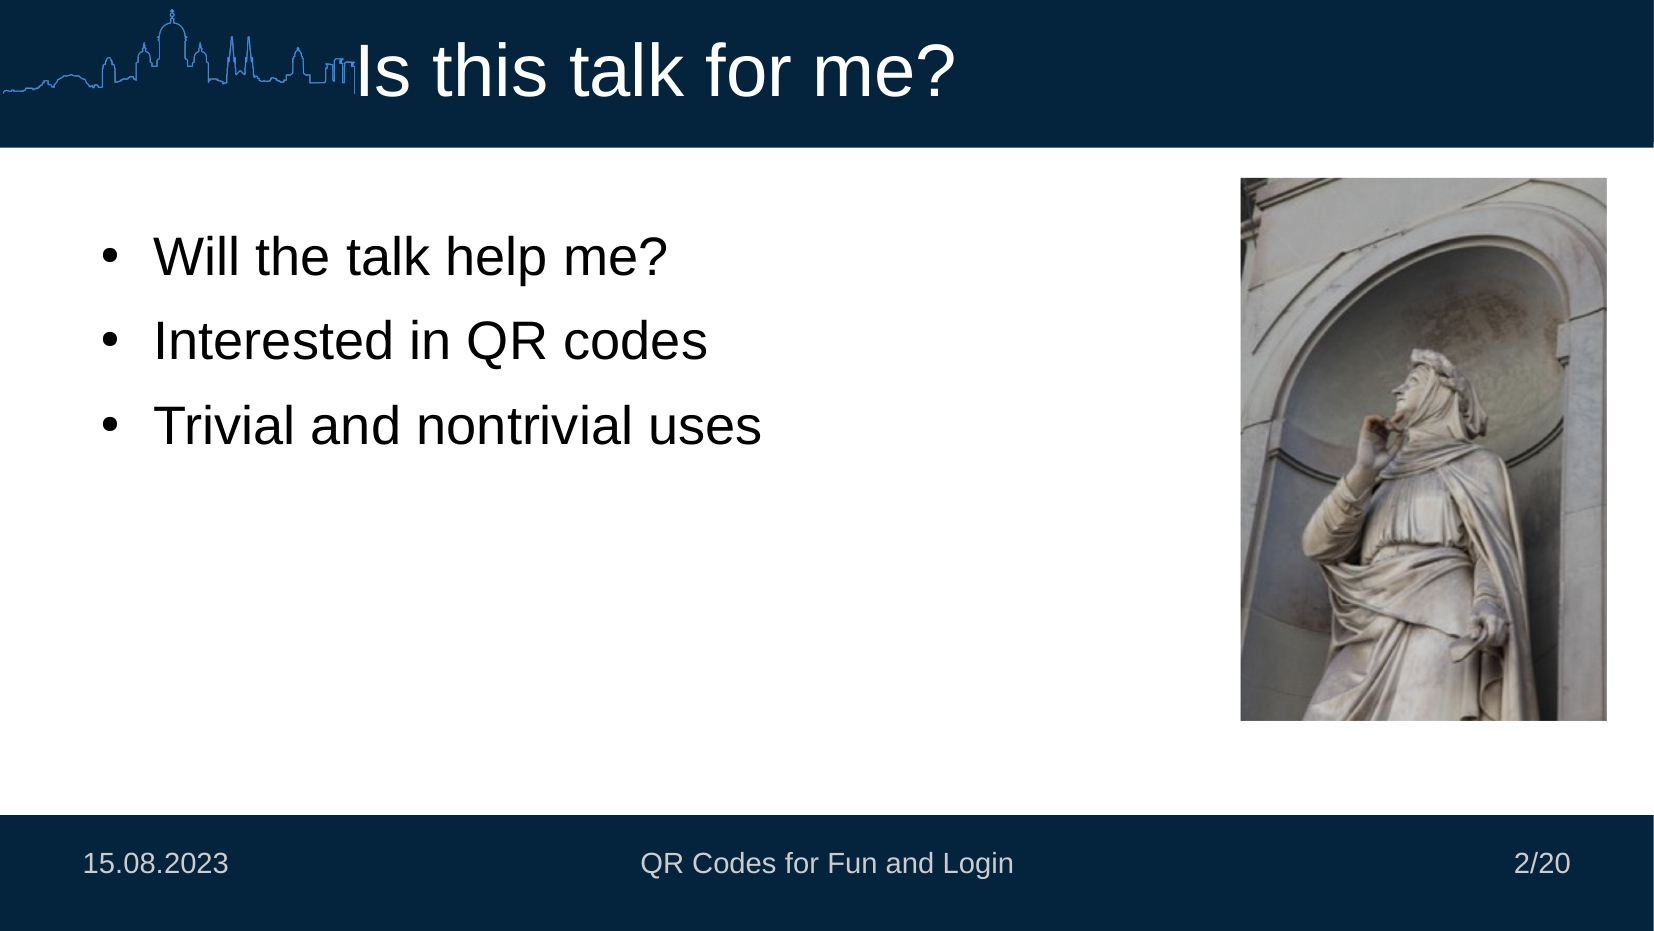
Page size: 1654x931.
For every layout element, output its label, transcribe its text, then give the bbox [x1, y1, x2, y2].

list Will the talk help me? Interested in QR codes Trivial and nontrivial uses [82, 141, 1571, 815]
title Is this talk for me? [354, 5, 1654, 136]
picture [1240, 177, 1607, 721]
picture [3, 9, 354, 94]
